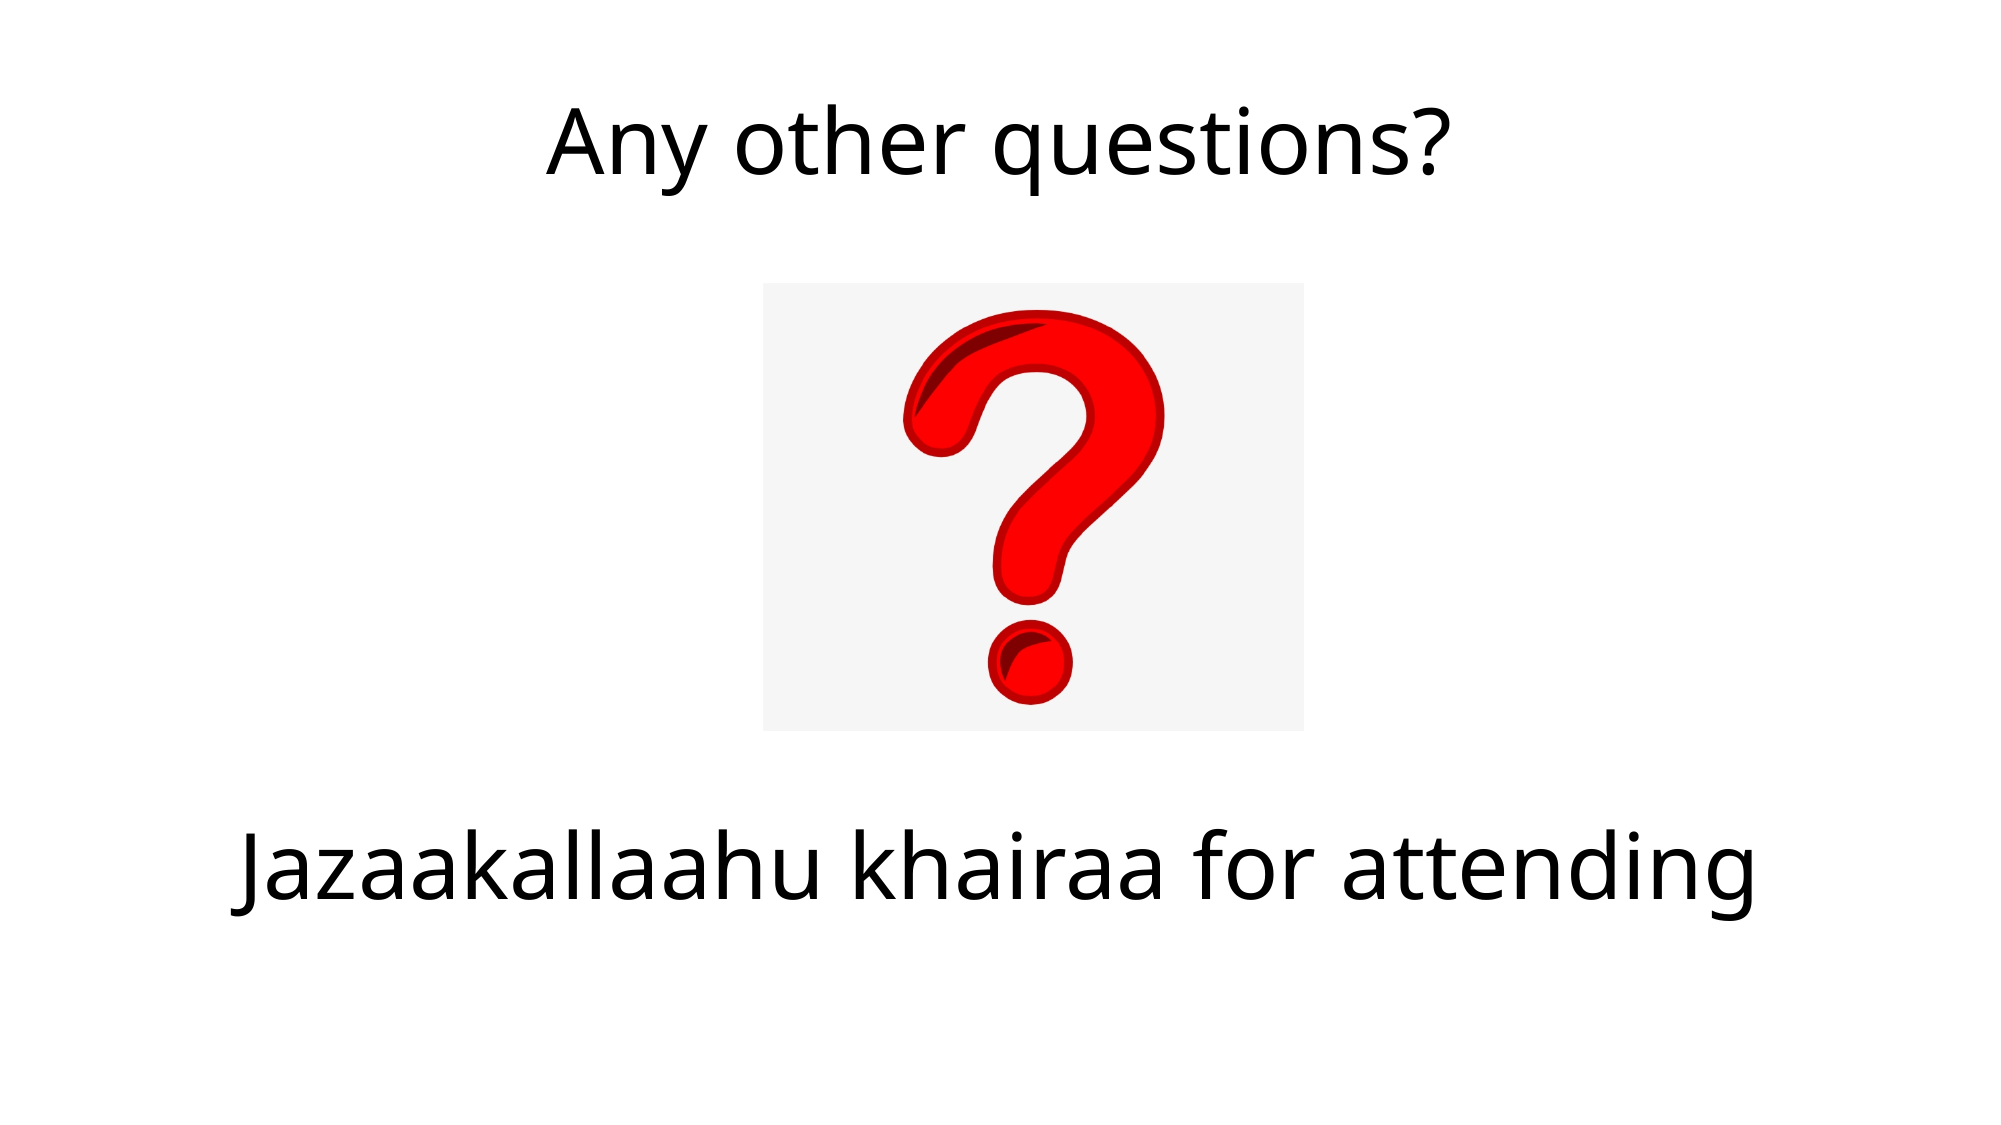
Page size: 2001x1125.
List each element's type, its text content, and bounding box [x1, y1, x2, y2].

picture [763, 283, 1304, 731]
title Any other questions? [137, 36, 1863, 254]
text_box Jazaakallaahu khairaa for attending [137, 760, 1863, 979]
